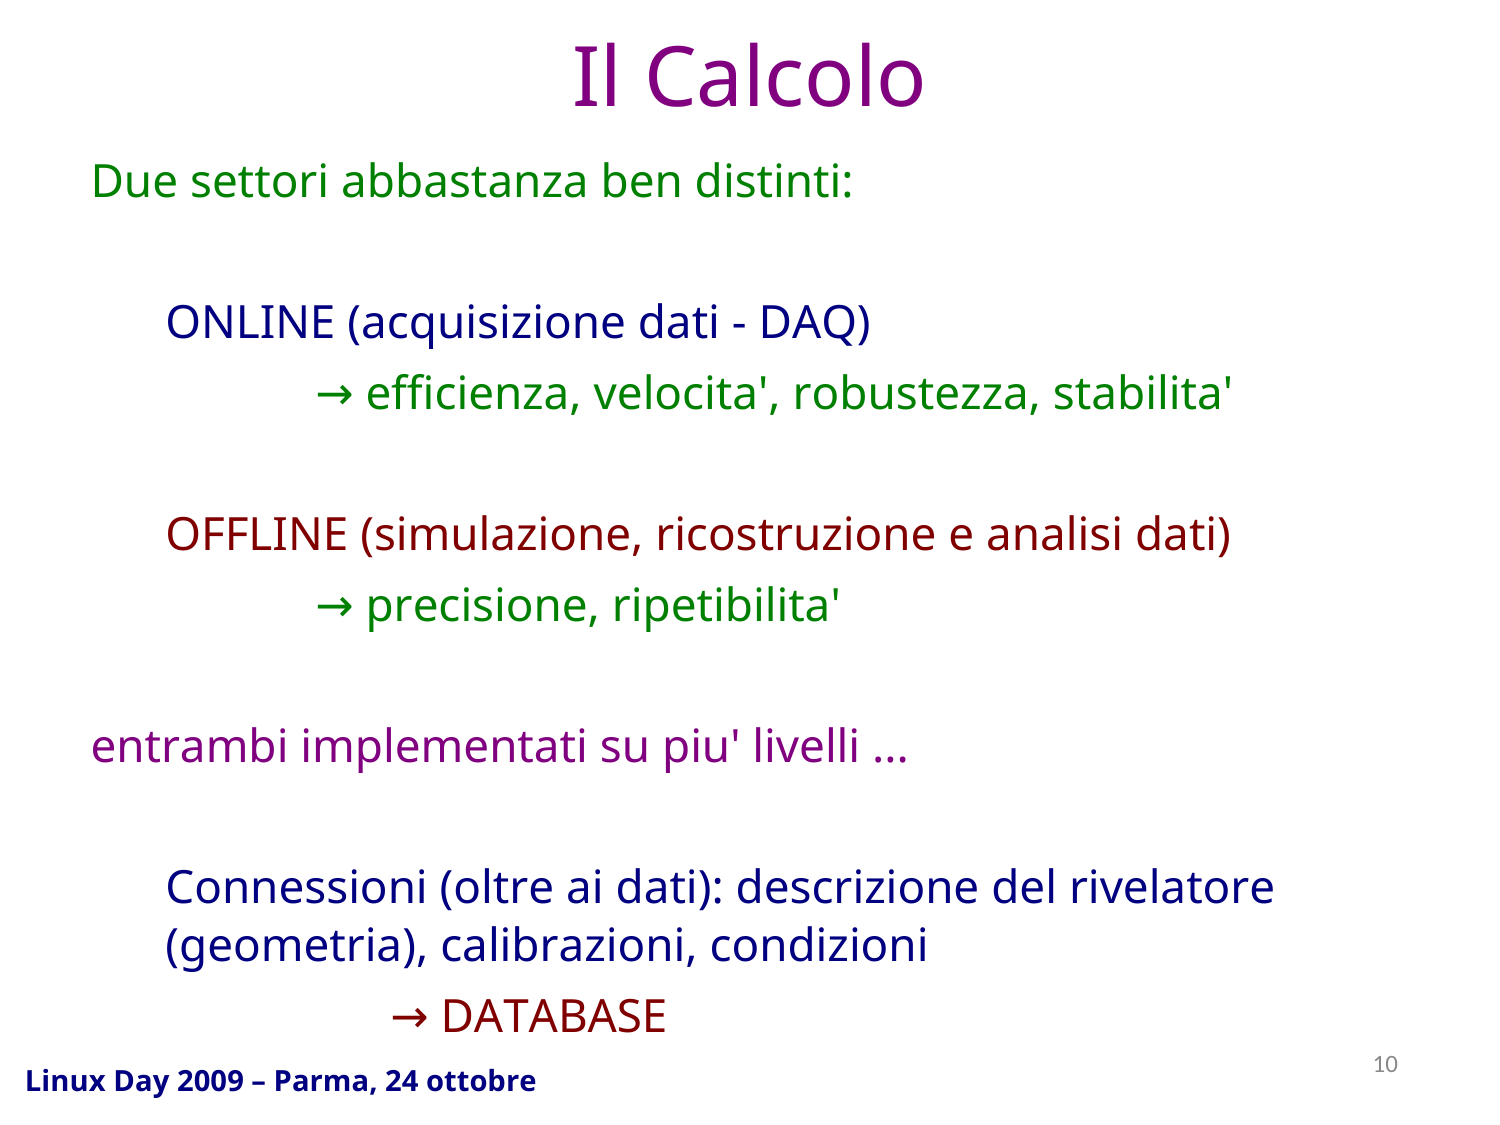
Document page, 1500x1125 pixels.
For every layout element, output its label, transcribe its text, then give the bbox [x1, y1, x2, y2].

text_box Il Calcolo [41, 0, 1459, 132]
subtitle Due settori abbastanza ben distinti: ONLINE (acquisizione dati - DAQ)‏ → efficienza, velocita', robustezza, stabilita' OFFLINE (simulazione, ricostruzione e analisi dati)‏ → precisione, ripetibilita' entrambi implementati su piu' livelli ... Connessioni (oltre ai dati): descrizione del rivelatore (geometria), calibrazioni, condizioni → DATABASE [90, 141, 1382, 1054]
